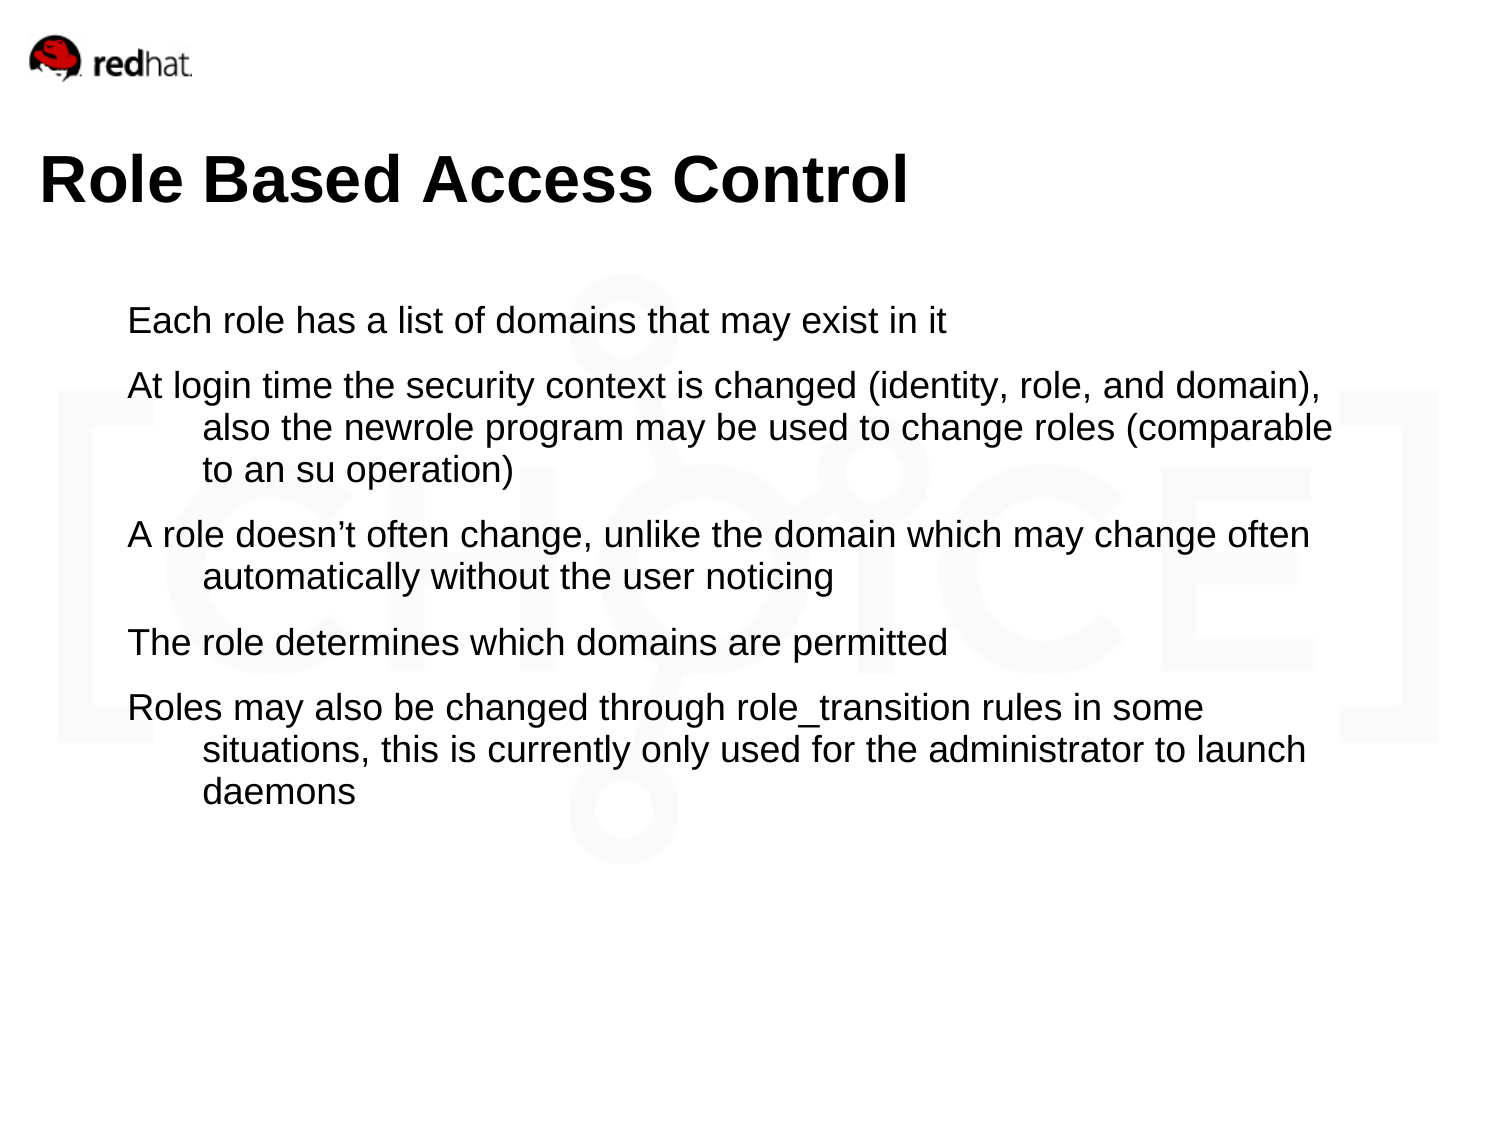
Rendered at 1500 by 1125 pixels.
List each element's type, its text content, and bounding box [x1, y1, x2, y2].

list Each role has a list of domains that may exist in it At login time the security context is changed (identity, role, and domain), also the newrole program may be used to change roles (comparable to an su operation) A role doesn’t often change, unlike the domain which may change often automatically without the user noticing The role determines which domains are permitted Roles may also be changed through role_transition rules in some situations, this is currently only used for the administrator to launch daemons [112, 291, 1389, 932]
picture [57, 274, 1438, 864]
picture [28, 33, 192, 82]
title Role Based Access Control [25, 82, 1378, 225]
